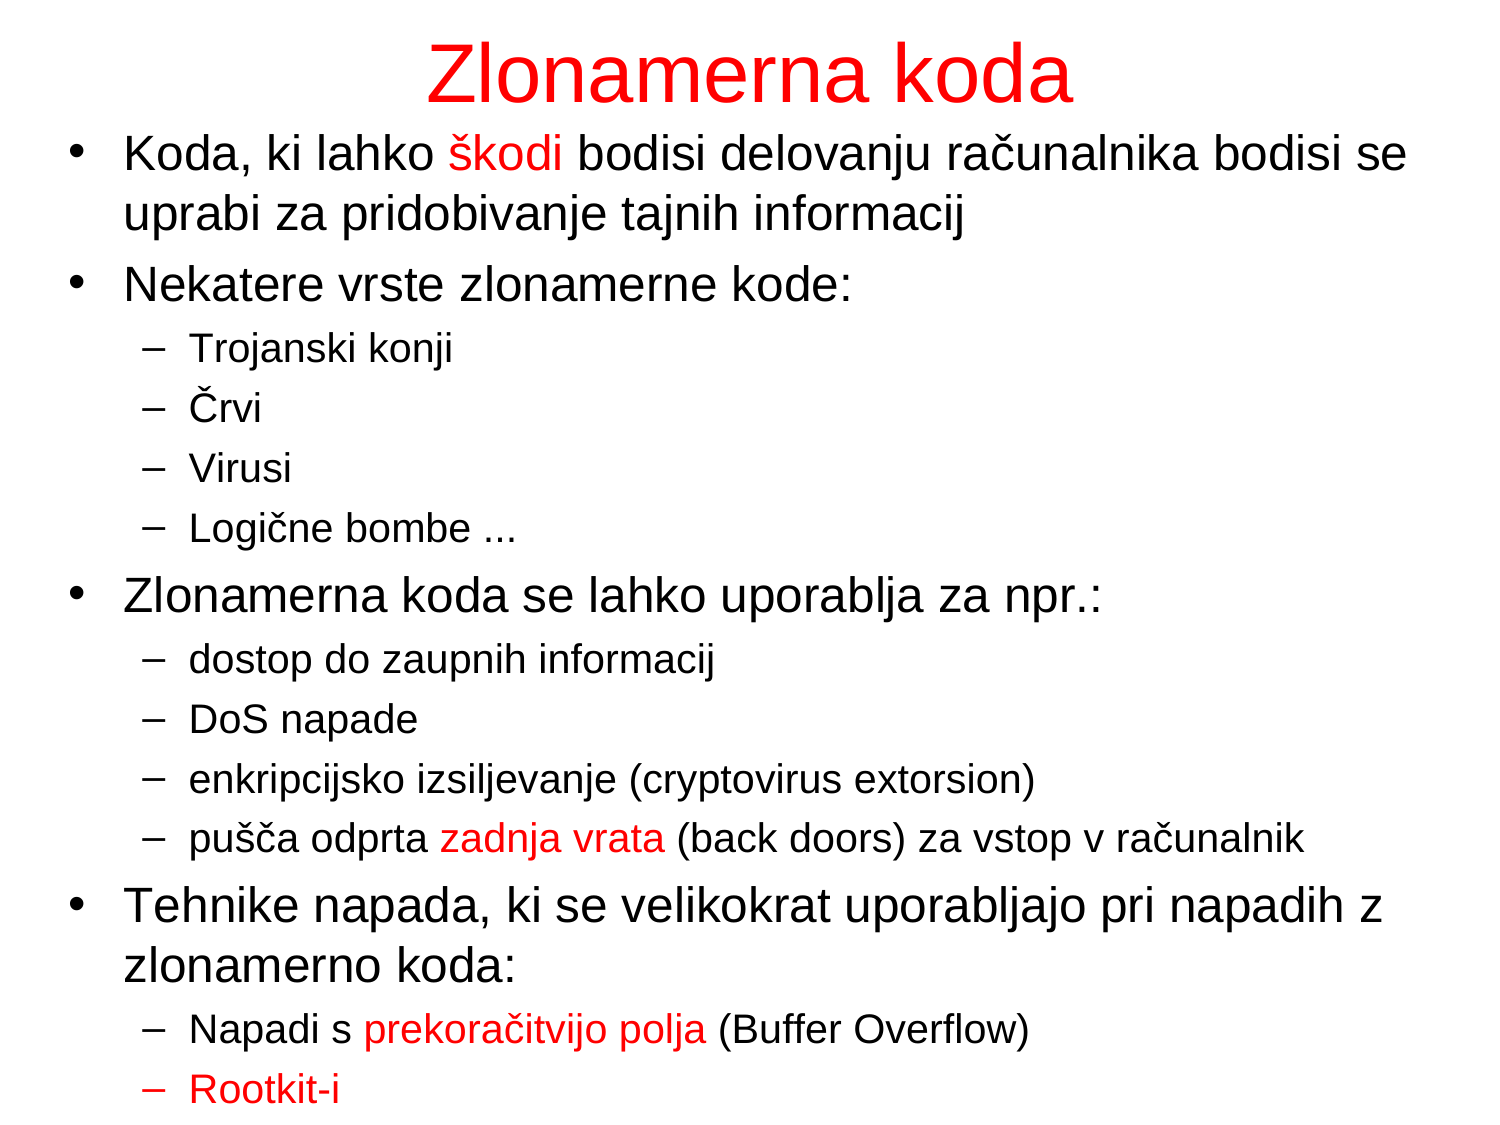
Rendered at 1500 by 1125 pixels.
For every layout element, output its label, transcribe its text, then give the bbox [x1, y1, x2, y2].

list Koda, ki lahko škodi bodisi delovanju računalnika bodisi se uprabi za pridobivanje tajnih informacij Nekatere vrste zlonamerne kode: Trojanski konji Črvi Virusi Logične bombe ... Zlonamerna koda se lahko uporablja za npr.: dostop do zaupnih informacij DoS napade enkripcijsko izsiljevanje (cryptovirus extorsion) pušča odprta zadnja vrata (back doors) za vstop v računalnik Tehnike napada, ki se velikokrat uporabljajo pri napadih z zlonamerno koda: Napadi s prekoračitvijo polja (Buffer Overflow) Rootkit-i [53, 113, 1471, 1125]
title Zlonamerna koda [0, 11, 1500, 127]
